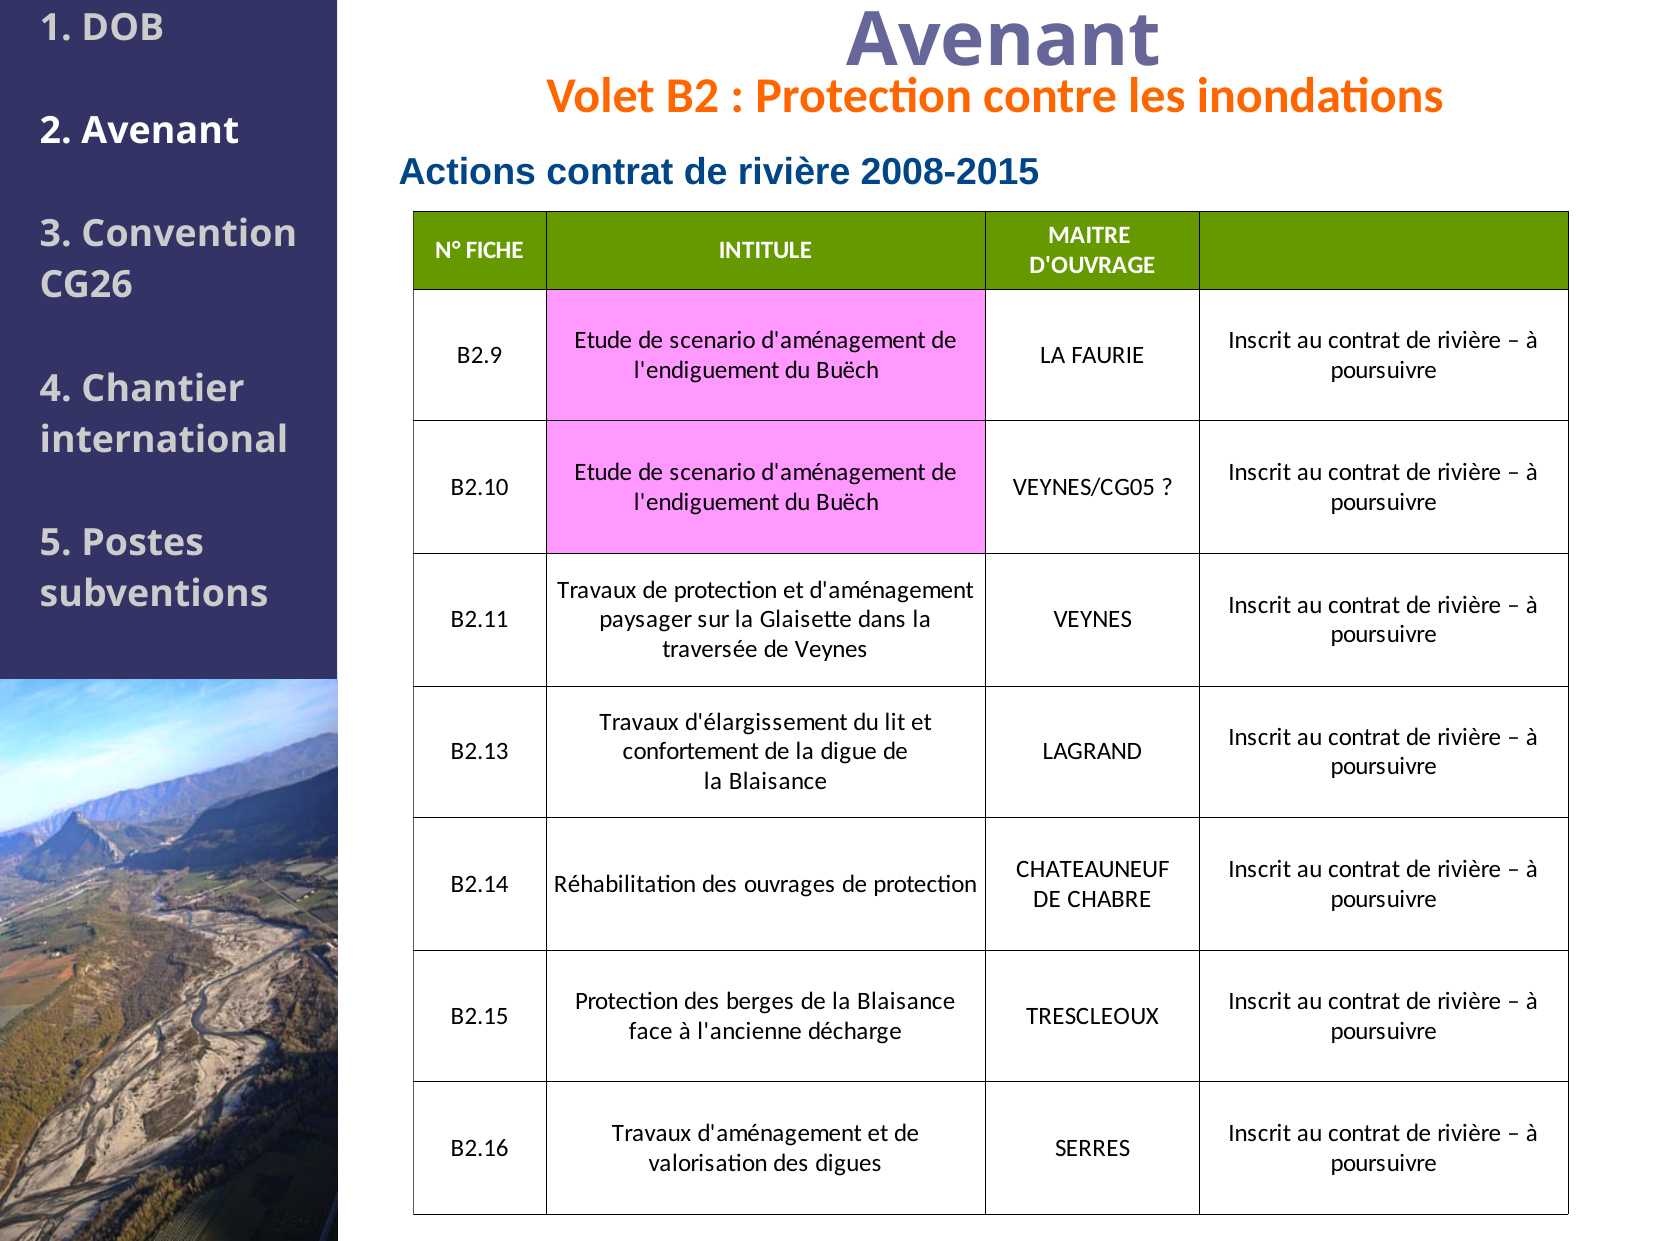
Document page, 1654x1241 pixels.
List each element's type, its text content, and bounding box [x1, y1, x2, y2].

picture [413, 211, 1571, 1217]
text_box Avenant [324, 0, 1654, 236]
text_box 1. DOB 2. Avenant 3. Convention CG26 4. Chantier international 5. Postes subventions 6. Natura [0, 0, 338, 679]
text_box Volet B2 : Protection contre les inondations [360, 67, 1630, 1117]
picture [0, 679, 338, 1241]
